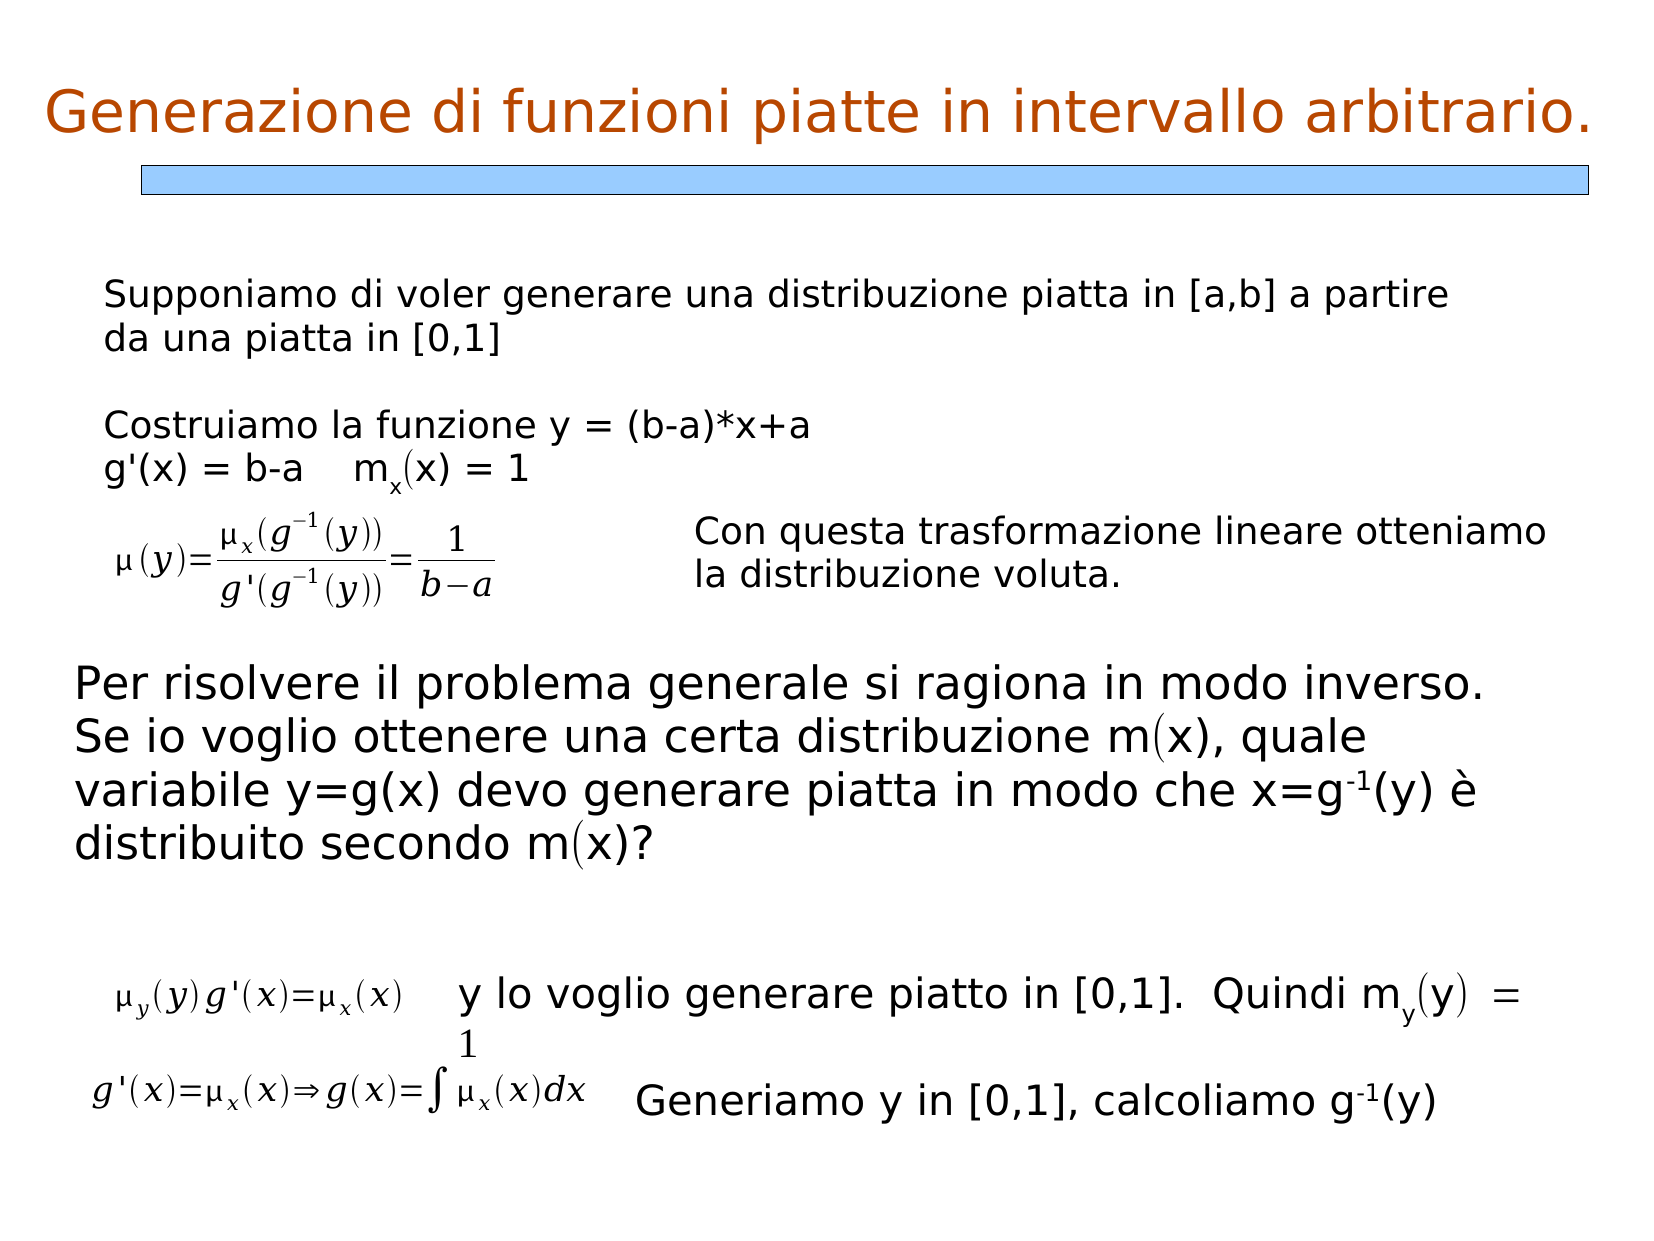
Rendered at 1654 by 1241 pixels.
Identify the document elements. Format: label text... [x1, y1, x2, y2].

text_box Supponiamo di voler generare una distribuzione piatta in [a,b] a partire da una piatta in [0,1] Costruiamo la funzione y = (b-a)*x+a g'(x) = b-a mx(x) = 1 [88, 265, 1477, 551]
text_box Con questa trasformazione lineare otteniamo la distribuzione voluta. [679, 501, 1595, 604]
chart [106, 507, 505, 609]
chart [106, 974, 411, 1021]
text_box Generazione di funzioni piatte in intervallo arbitrario. [29, 71, 1654, 154]
chart [82, 1063, 595, 1115]
text_box Per risolvere il problema generale si ragiona in modo inverso. Se io voglio ottenere una certa distribuzione m(x), quale variabile y=g(x) devo generare piatta in modo che x=g-1(y) è distribuito secondo m(x)? [59, 649, 1565, 884]
text_box y lo voglio generare piatto in [0,1]. Quindi my(y) = 1 [442, 962, 1565, 1036]
text_box Generiamo y in [0,1], calcoliamo g-1(y) [620, 1068, 1506, 1133]
